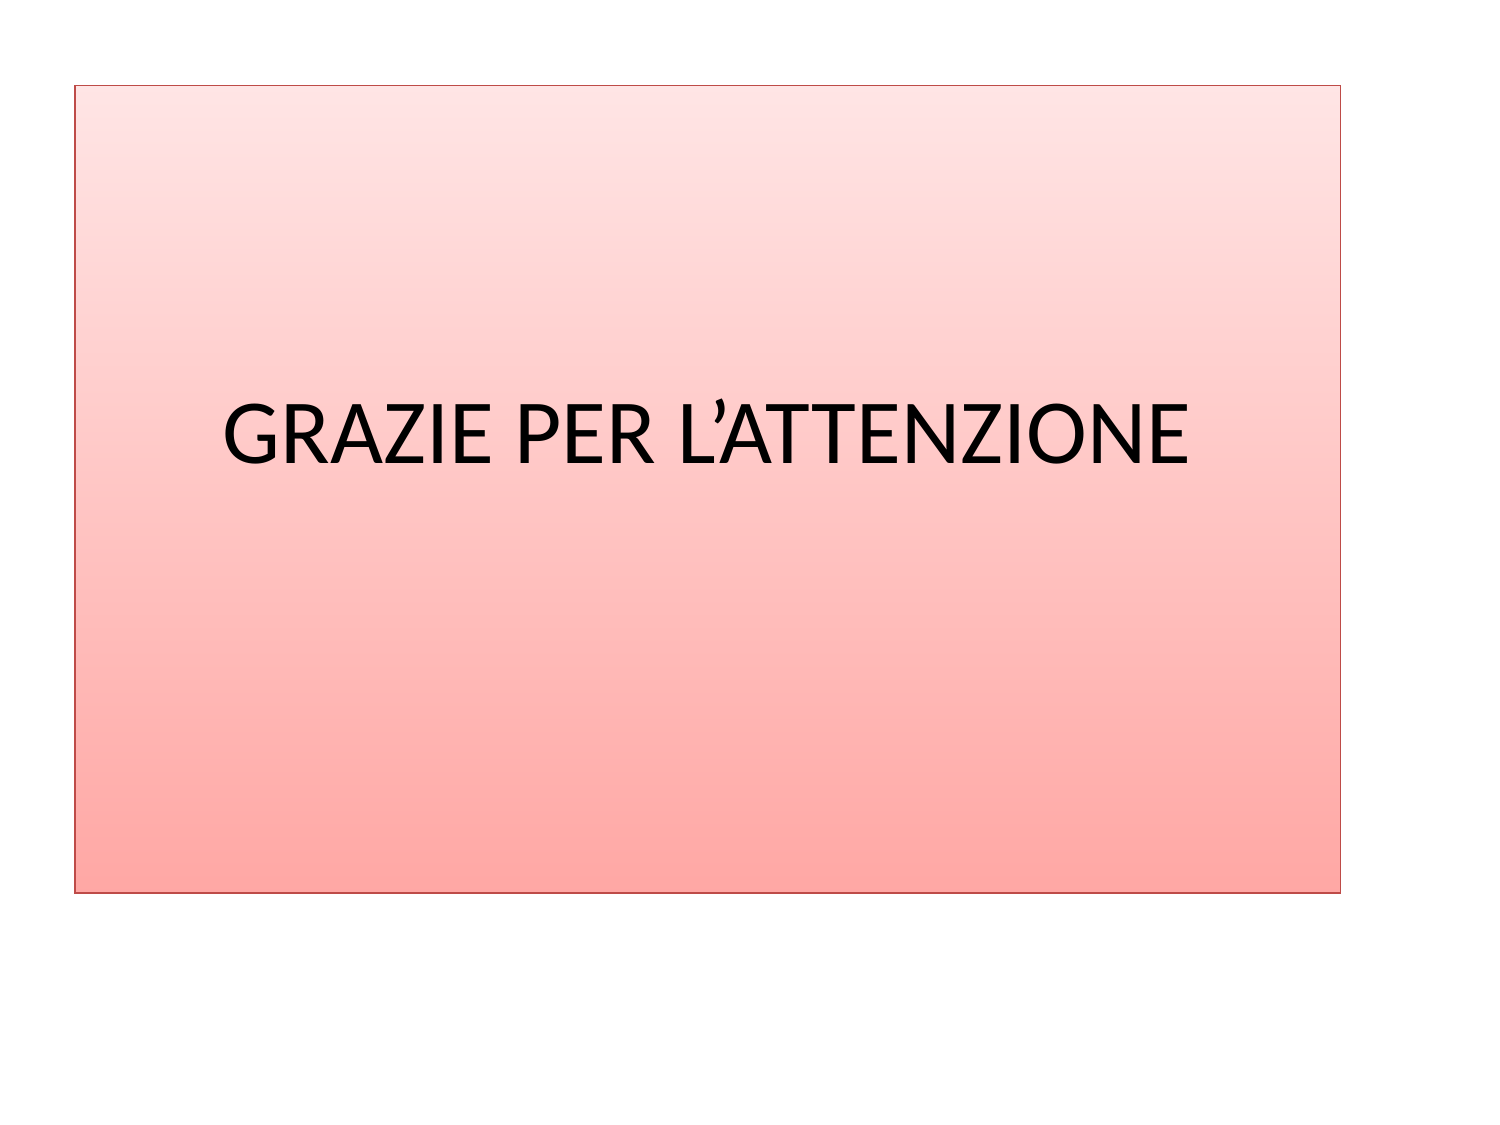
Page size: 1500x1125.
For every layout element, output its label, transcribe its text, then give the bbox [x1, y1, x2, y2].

subtitle GRAZIE PER L’ATTENZIONE [75, 85, 1341, 894]
